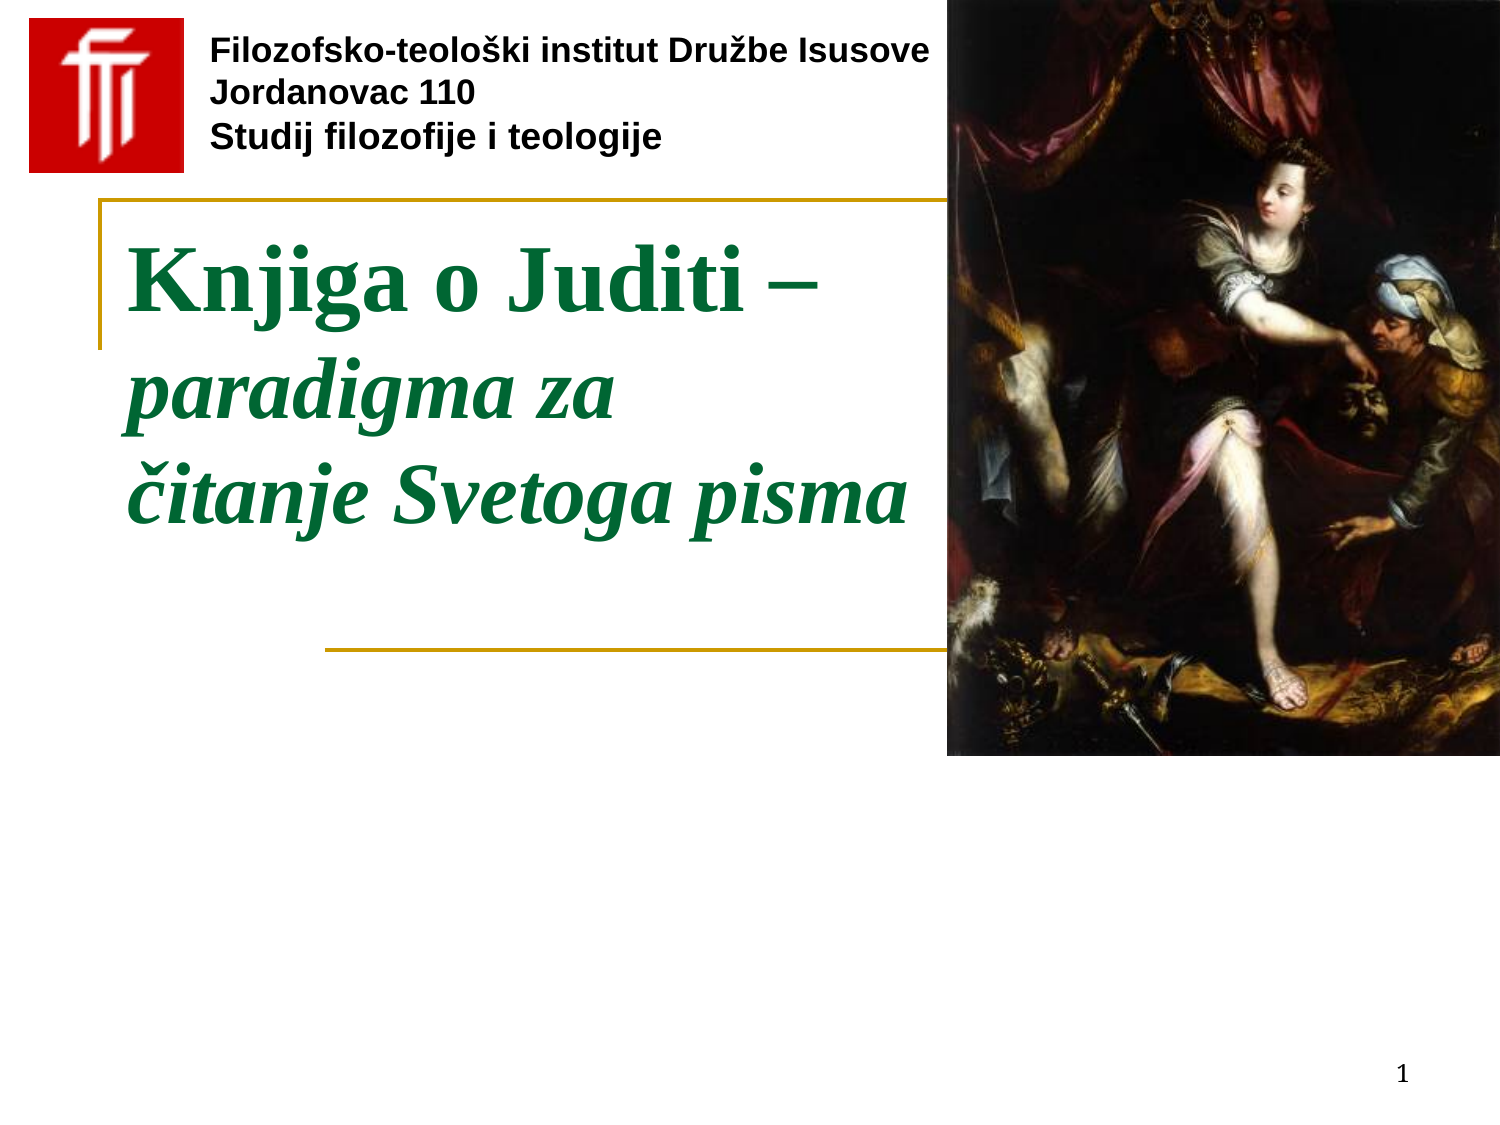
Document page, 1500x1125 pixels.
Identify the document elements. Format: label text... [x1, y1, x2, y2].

text_box Filozofsko-teološki institut Družbe Isusove Jordanovac 110 Studij filozofije i teologije [194, 19, 947, 165]
picture [29, 18, 184, 173]
title Knjiga o Juditi – paradigma za čitanje Svetoga pisma [112, 208, 947, 591]
picture [947, 0, 1500, 756]
text_box <number> [1074, 1024, 1426, 1100]
